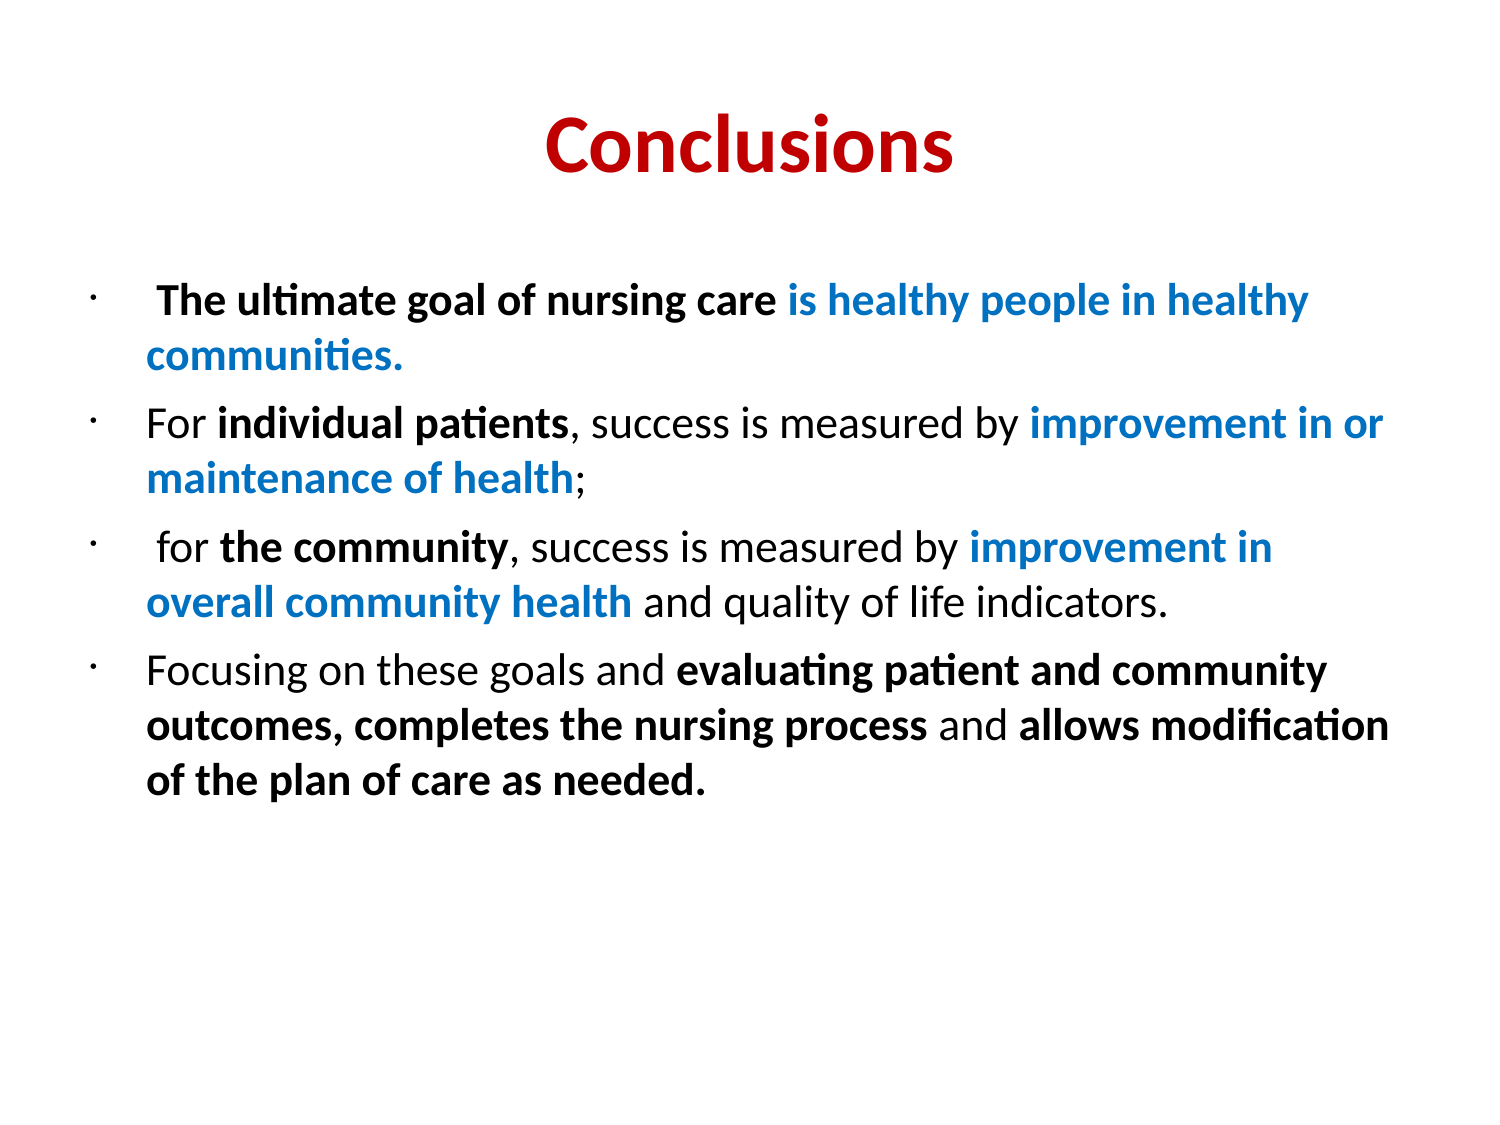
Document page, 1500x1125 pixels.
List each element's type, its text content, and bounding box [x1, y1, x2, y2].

title Conclusions [75, 45, 1425, 233]
list The ultimate goal of nursing care is healthy people in healthy communities. For individual patients, success is measured by improvement in or maintenance of health; for the community, success is measured by improvement in overall community health and quality of life indicators. Focusing on these goals and evaluating patient and community outcomes, completes the nursing process and allows modification of the plan of care as needed. [75, 262, 1425, 1005]
